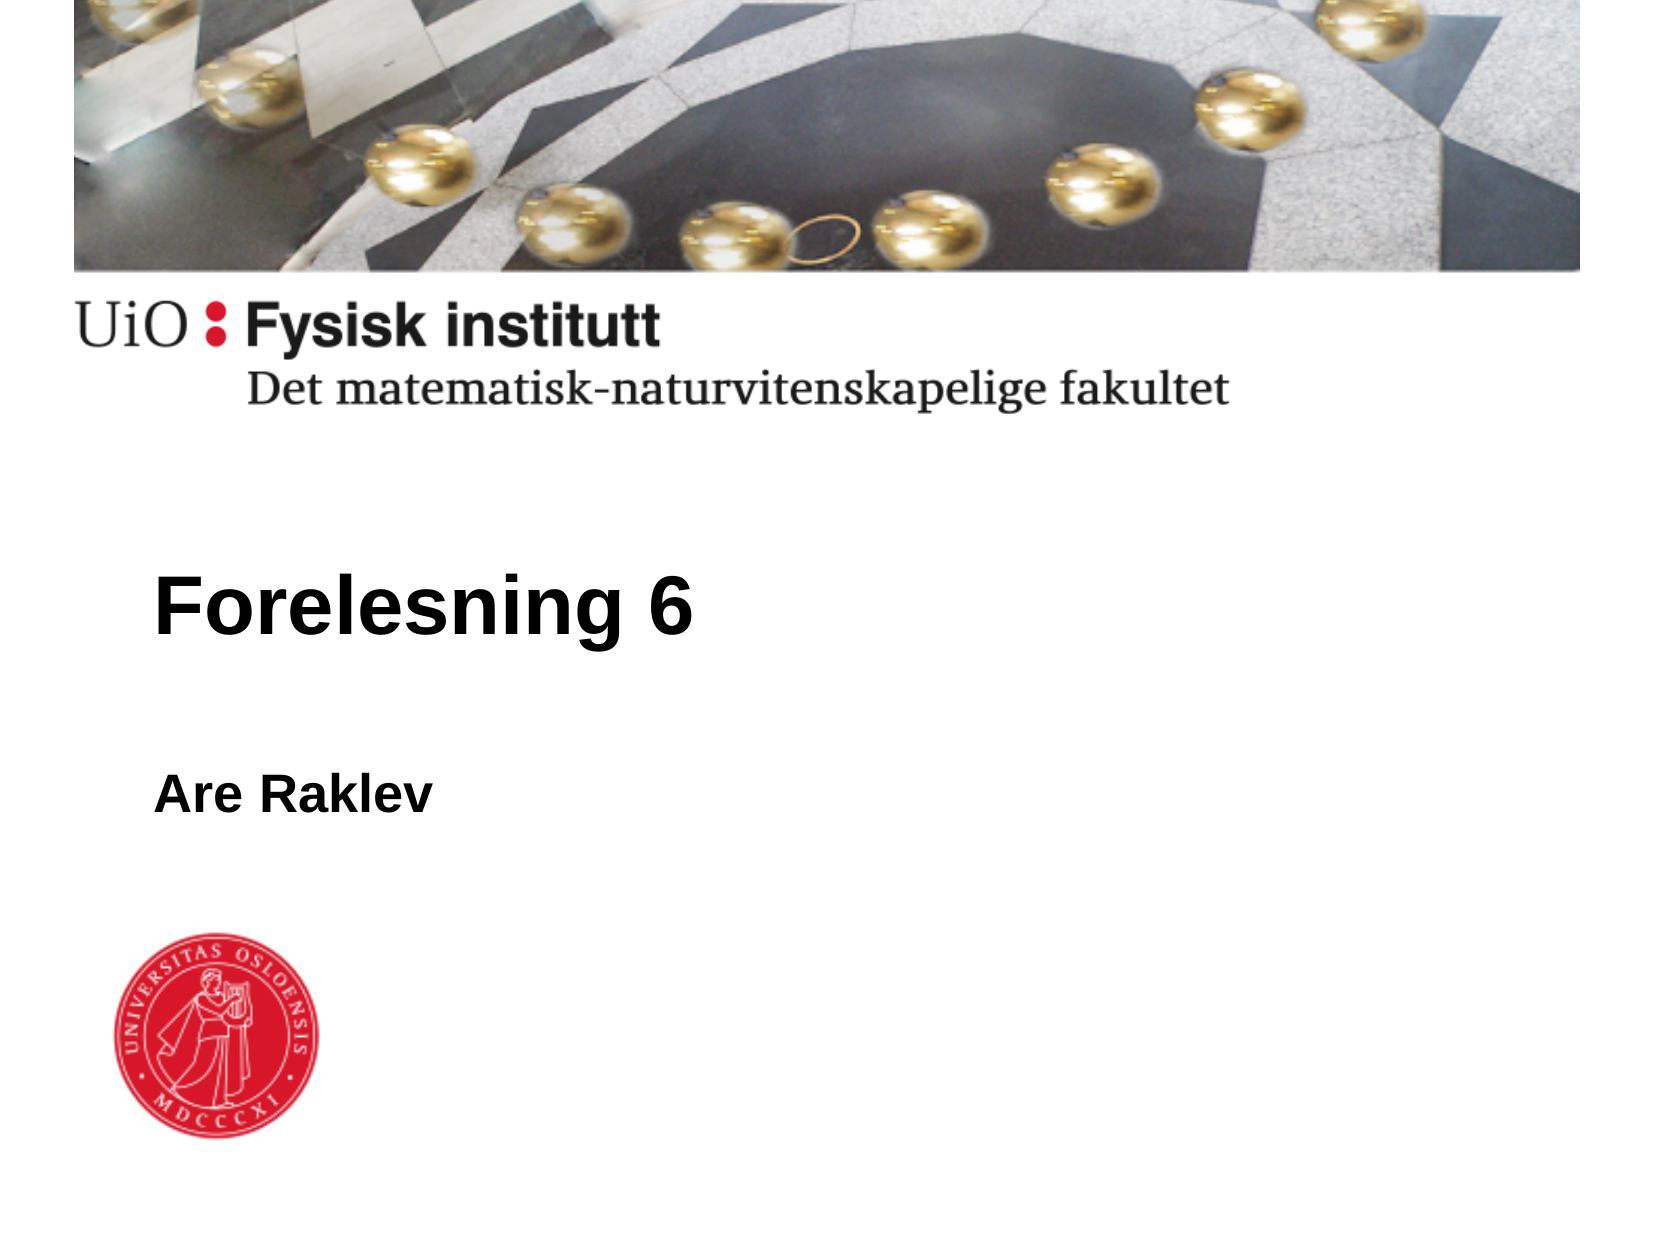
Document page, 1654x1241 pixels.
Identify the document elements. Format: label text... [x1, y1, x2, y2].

title Are Raklev [153, 725, 1500, 862]
picture [109, 927, 326, 1147]
picture [74, 0, 1580, 280]
subtitle Forelesning 6 [153, 545, 1418, 666]
picture [72, 292, 1238, 420]
